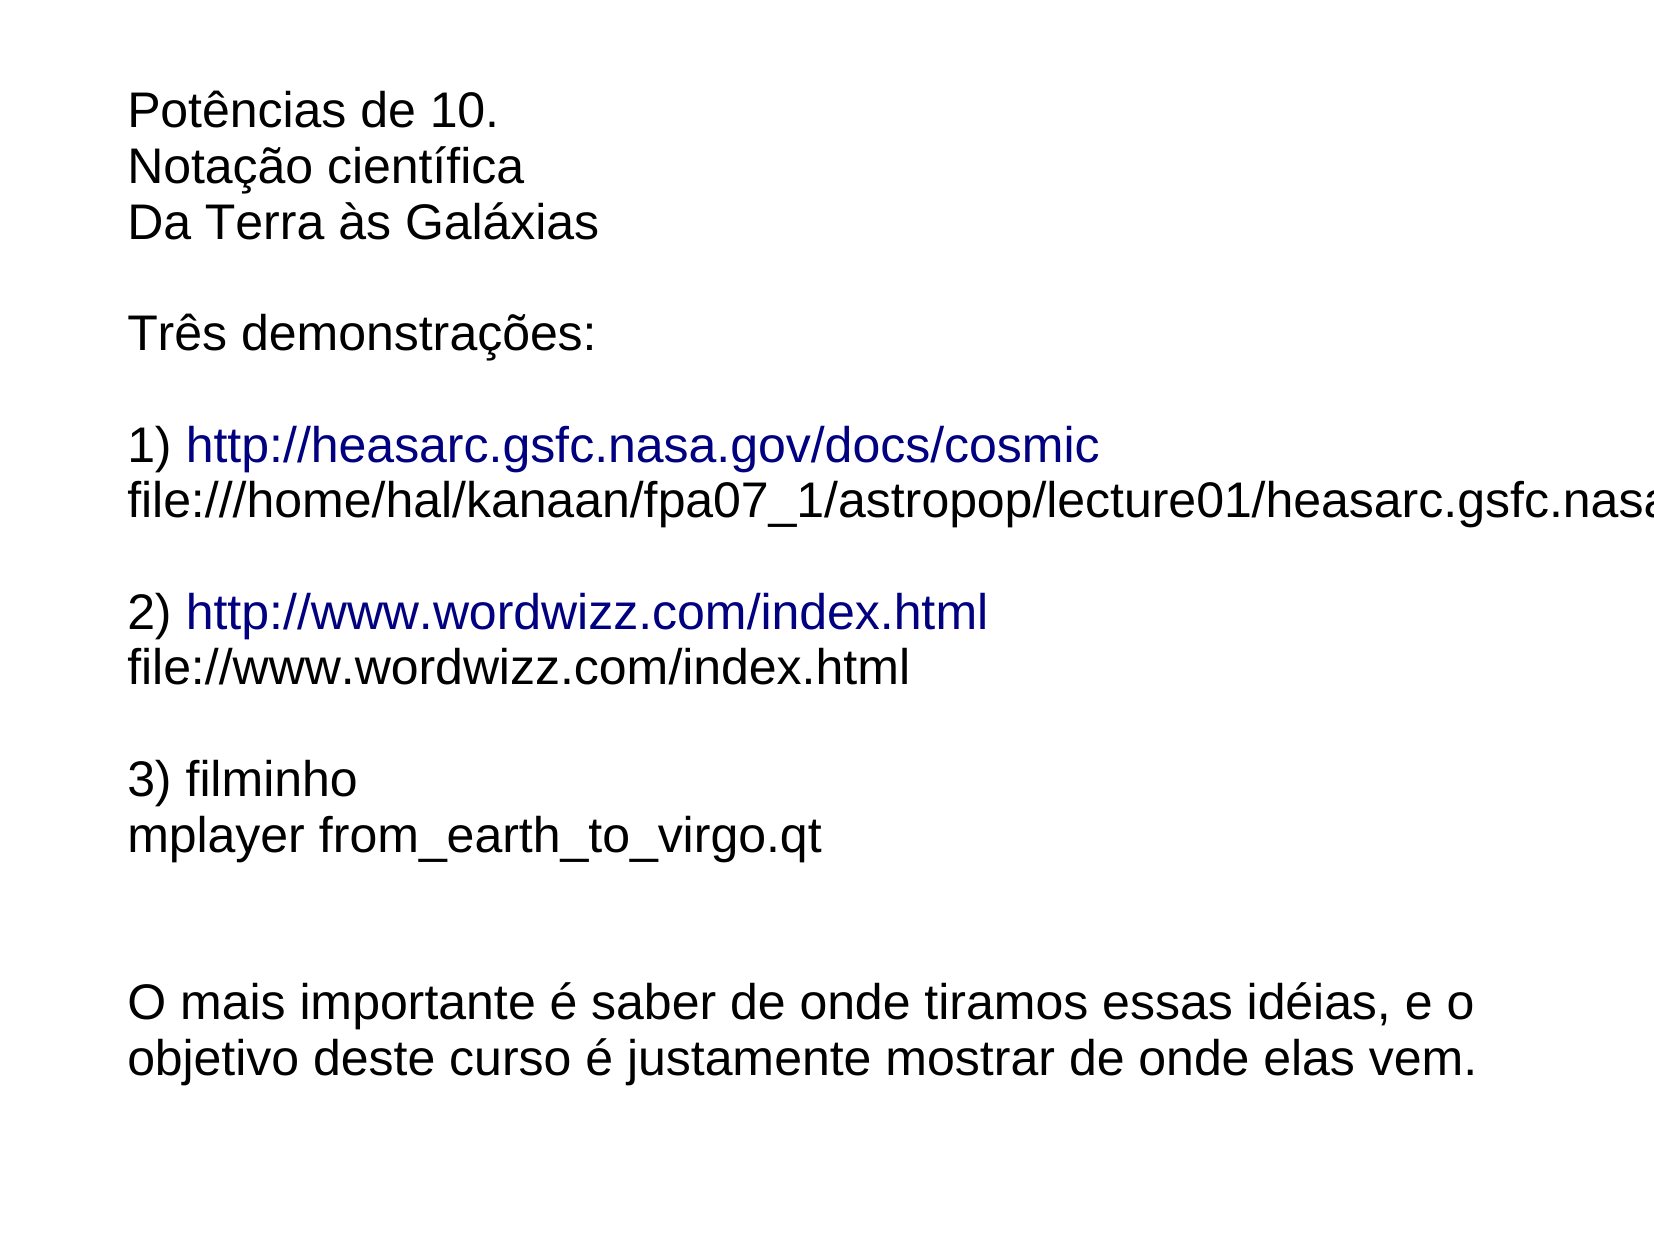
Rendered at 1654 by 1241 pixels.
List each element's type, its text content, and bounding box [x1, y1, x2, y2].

text_box Potências de 10. Notação científica Da Terra às Galáxias Três demonstrações: 1) http://heasarc.gsfc.nasa.gov/docs/cosmic file:///home/hal/kanaan/fpa07_1/astropop/lecture01/heasarc.gsfc.nasa.gov/docs/cosmic/cosmic.html 2) http://www.wordwizz.com/index.html file://www.wordwizz.com/index.html 3) filminho mplayer from_earth_to_virgo.qt O mais importante é saber de onde tiramos essas idéias, e o objetivo deste curso é justamente mostrar de onde elas vem. [112, 75, 1654, 1241]
